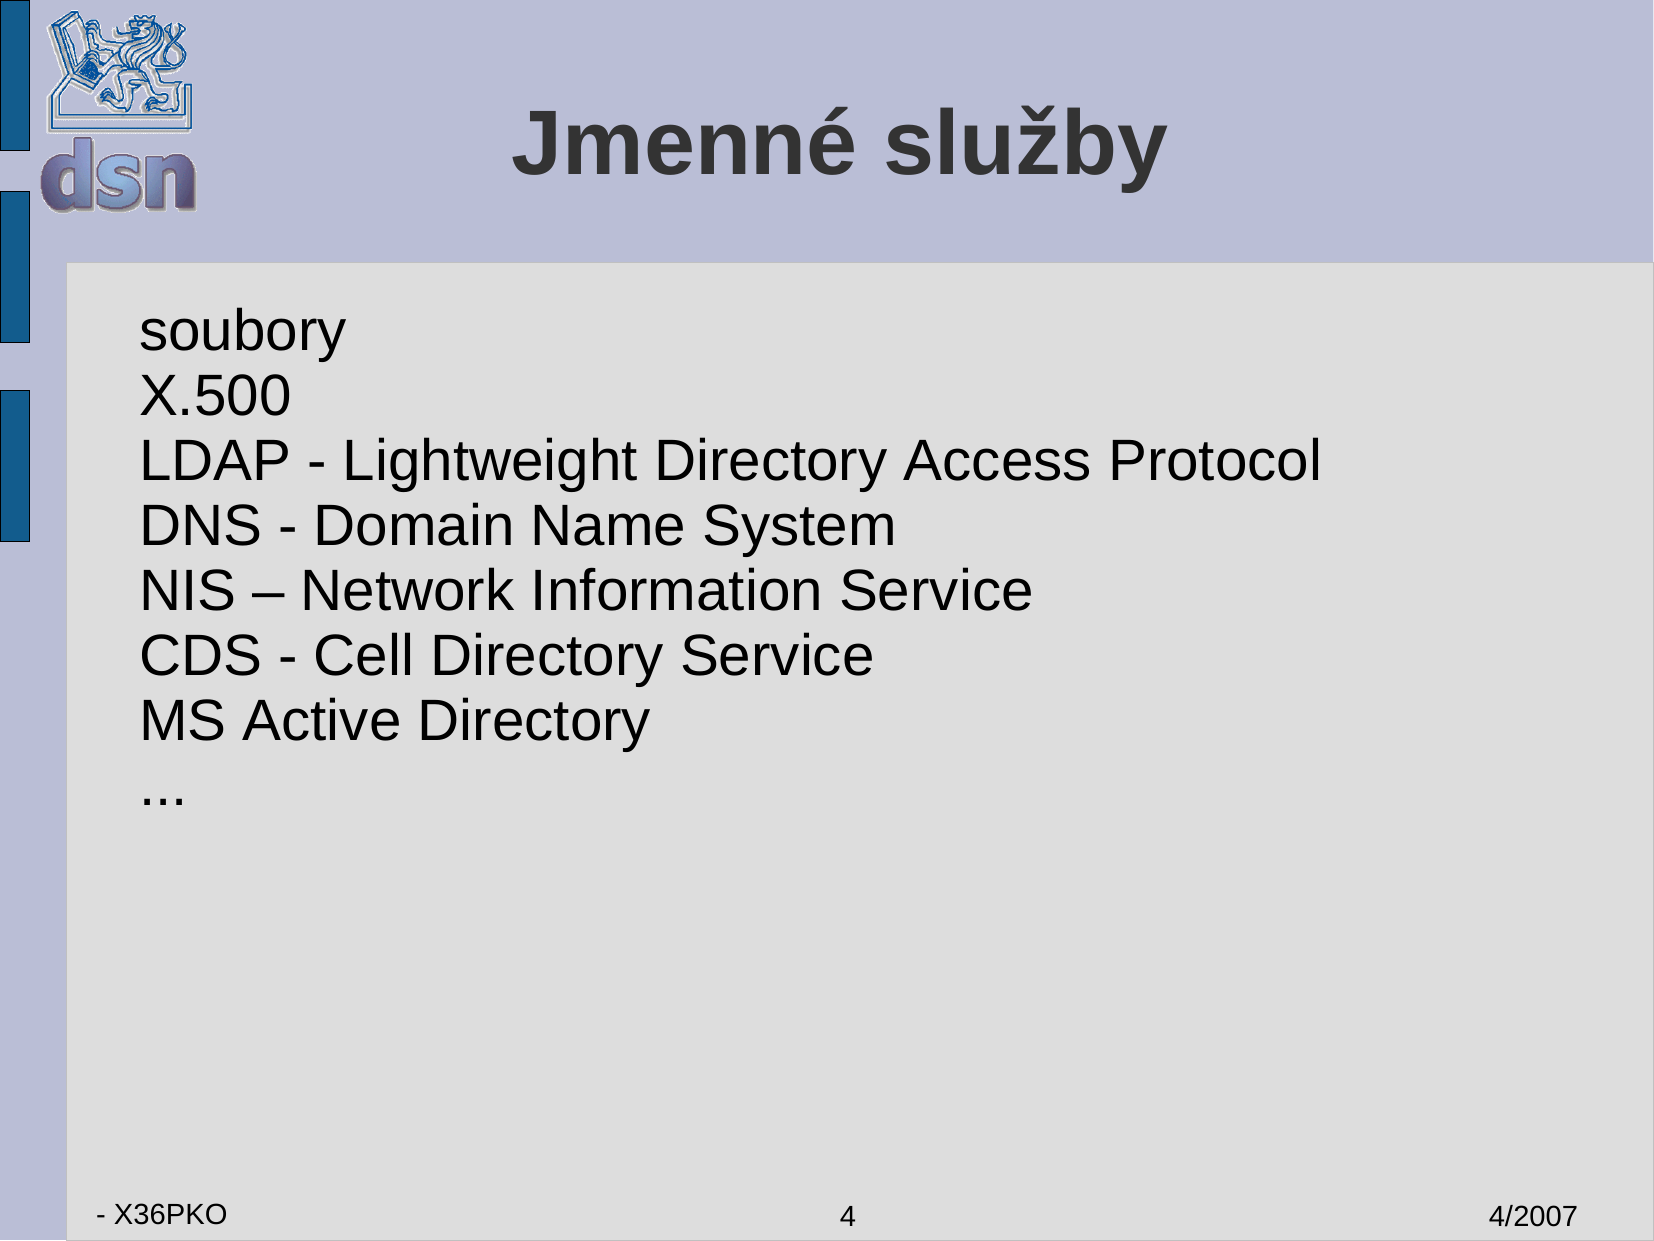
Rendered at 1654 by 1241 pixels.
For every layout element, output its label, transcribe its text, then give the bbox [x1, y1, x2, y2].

list soubory X.500 LDAP - Lightweight Directory Access Protocol DNS - Domain Name System NIS – Network Information Service CDS - Cell Directory Service MS Active Directory ... [121, 297, 1534, 1126]
picture [10, 10, 223, 230]
title Jmenné služby [210, 39, 1478, 247]
